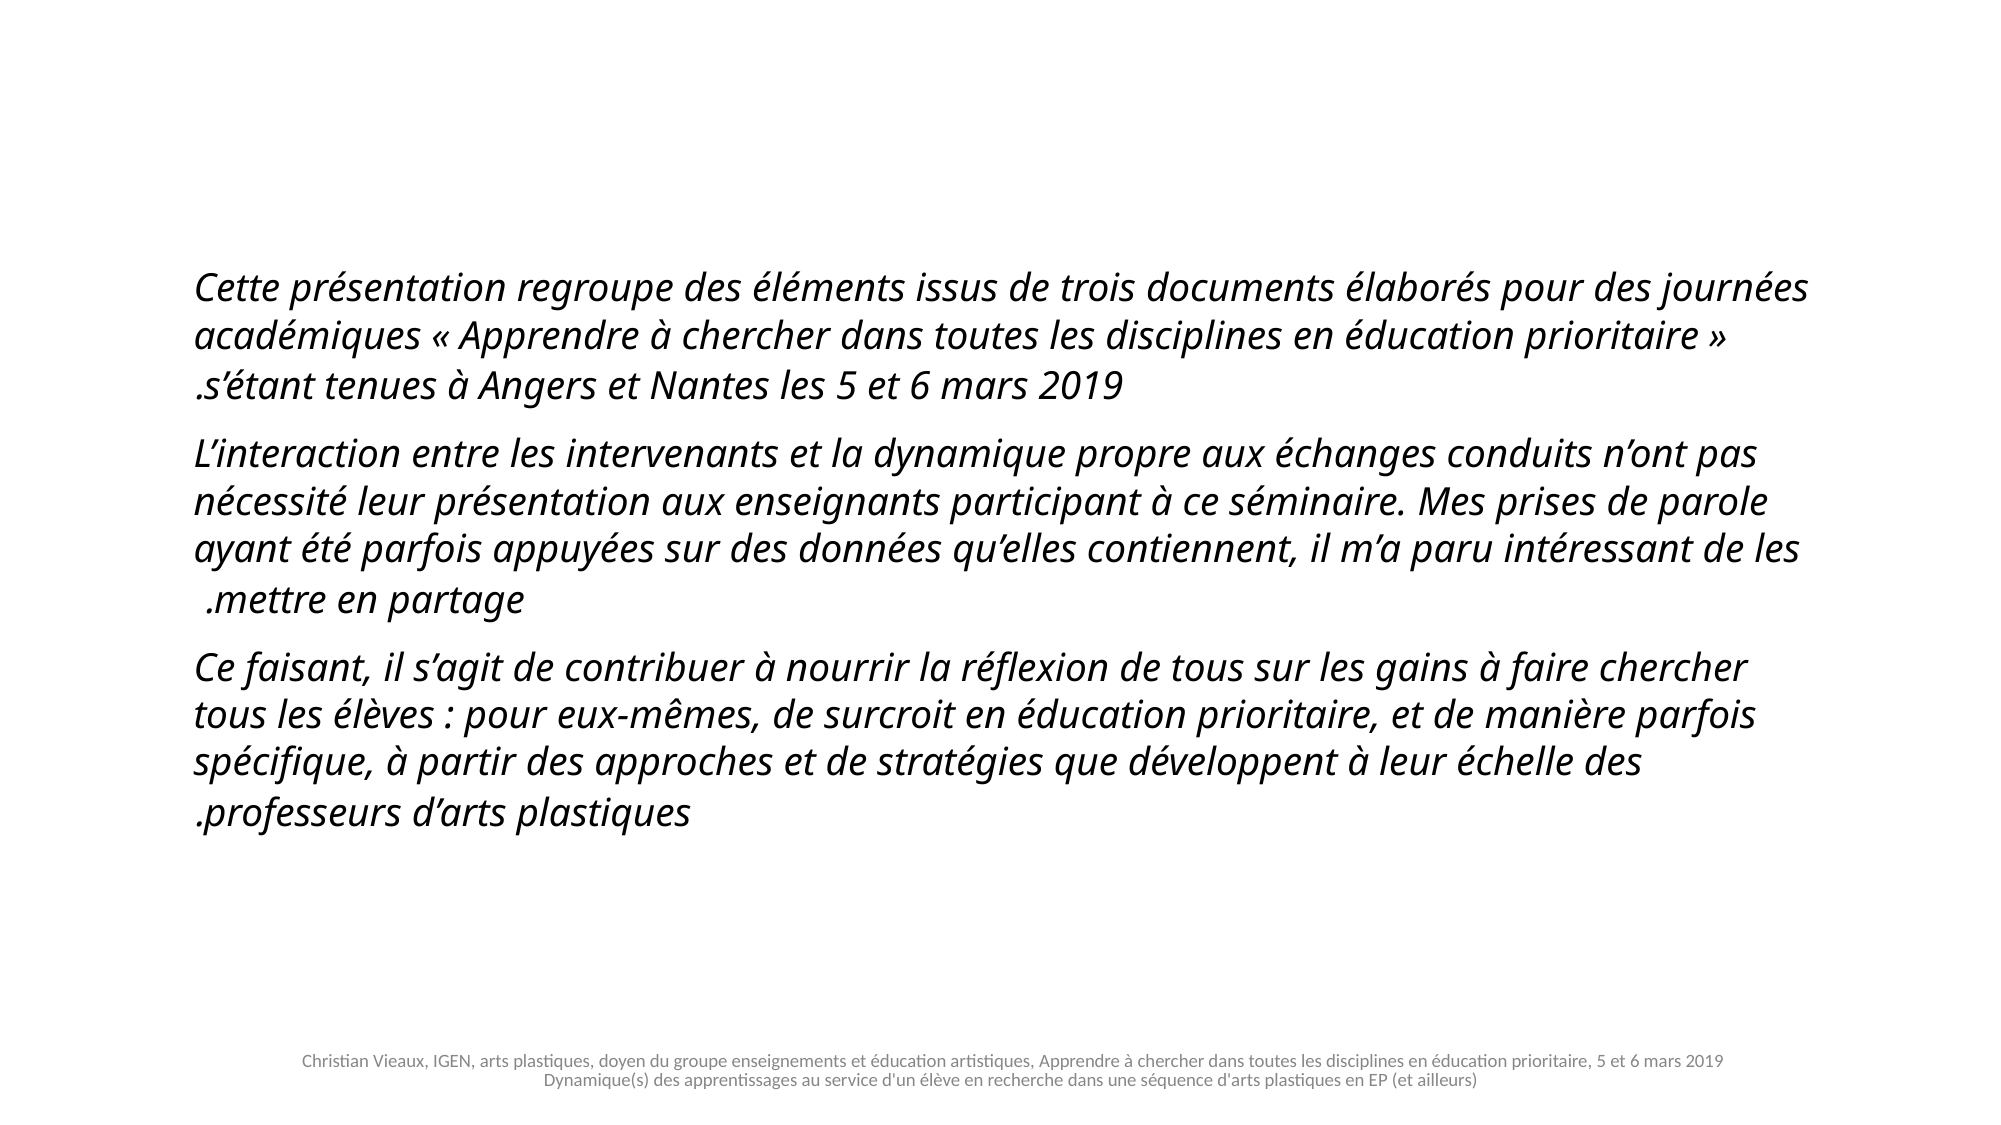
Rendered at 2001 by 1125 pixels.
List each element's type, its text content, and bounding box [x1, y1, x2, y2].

text_box Cette présentation regroupe des éléments issus de trois documents élaborés pour des journées académiques « Apprendre à chercher dans toutes les disciplines en éducation prioritaire » s’étant tenues à Angers et Nantes les 5 et 6 mars 2019. L’interaction entre les intervenants et la dynamique propre aux échanges conduits n’ont pas nécessité leur présentation aux enseignants participant à ce séminaire. Mes prises de parole ayant été parfois appuyées sur des données qu’elles contiennent, il m’a paru intéressant de les mettre en partage. Ce faisant, il s’agit de contribuer à nourrir la réflexion de tous sur les gains à faire chercher tous les élèves : pour eux-mêmes, de surcroit en éducation prioritaire, et de manière parfois spécifique, à partir des approches et de stratégies que développent à leur échelle des professeurs d’arts plastiques. [178, 256, 1842, 845]
text_box Christian Vieaux, IGEN, arts plastiques, doyen du groupe enseignements et éducation artistiques, Apprendre à chercher dans toutes les disciplines en éducation prioritaire, 5 et 6 mars 2019 Dynamique(s) des apprentissages au service d'un élève en recherche dans une séquence d'arts plastiques en EP (et ailleurs) [77, 1046, 1943, 1103]
